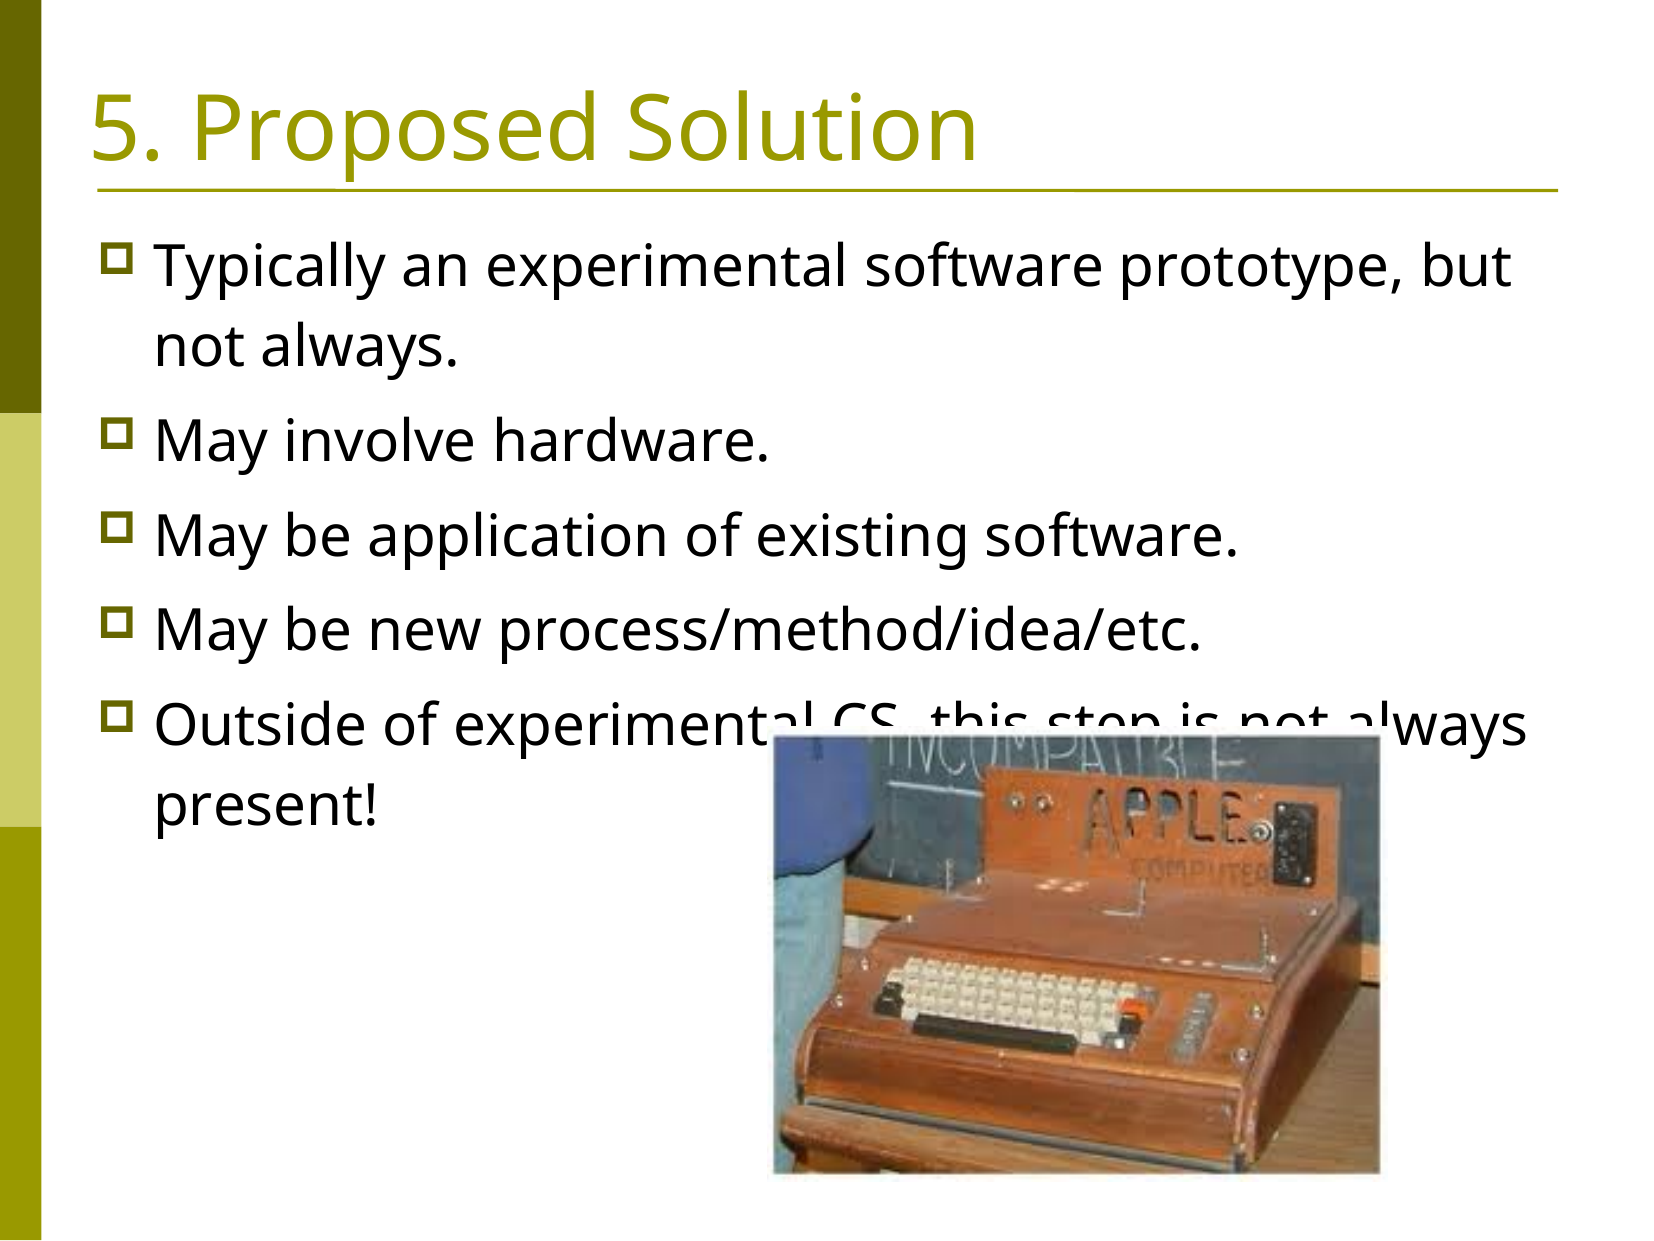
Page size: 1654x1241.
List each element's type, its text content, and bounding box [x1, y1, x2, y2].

title 5. Proposed Solution [88, 43, 1577, 207]
list Typically an experimental software prototype, but not always. May involve hardware. May be application of existing software. May be new process/method/idea/etc. Outside of experimental CS, this step is not always present! [82, 216, 1571, 951]
picture [767, 726, 1388, 1182]
